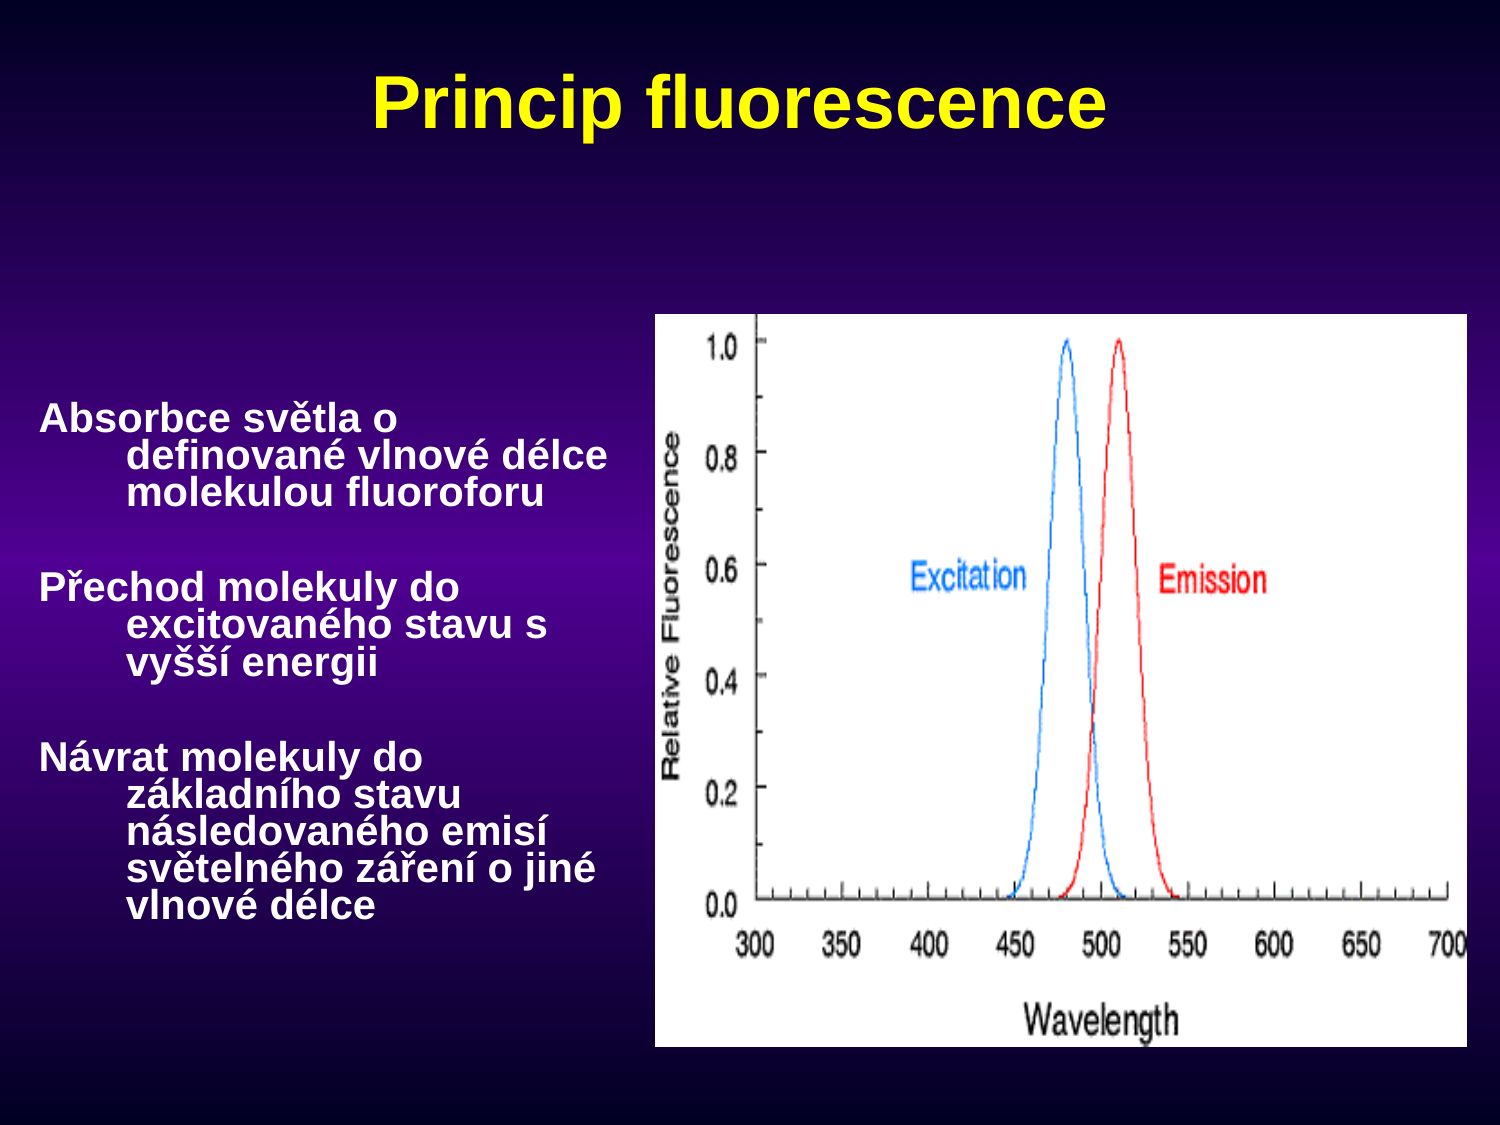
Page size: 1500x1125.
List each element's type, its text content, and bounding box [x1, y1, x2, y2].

list Absorbce světla o definované vlnové délce molekulou fluoroforu Přechod molekuly do excitovaného stavu s vyšší energii Návrat molekuly do základního stavu následovaného emisí světelného záření o jiné vlnové délce [23, 338, 644, 988]
title Princip fluorescence [64, 31, 1415, 174]
picture [655, 314, 1467, 1047]
